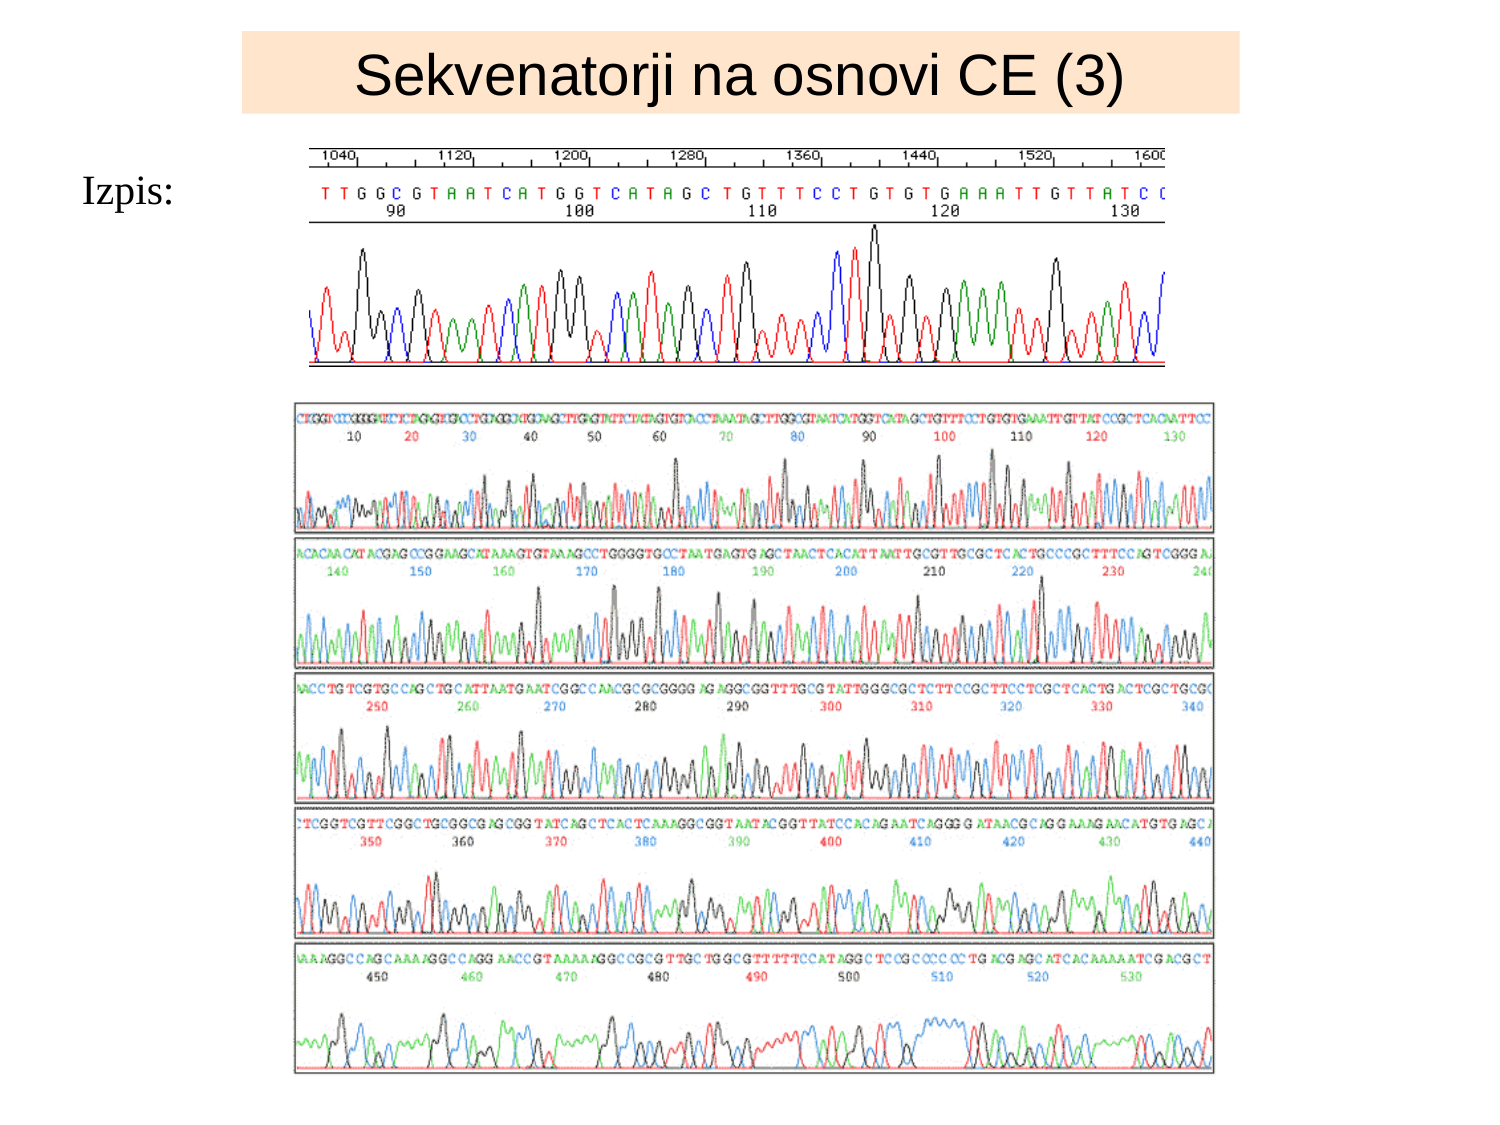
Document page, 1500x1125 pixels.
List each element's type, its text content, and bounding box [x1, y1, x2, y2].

title Sekvenatorji na osnovi CE (3) [242, 31, 1240, 114]
picture [288, 397, 1223, 1083]
picture [309, 148, 1167, 369]
list Izpis: [66, 155, 1450, 1074]
